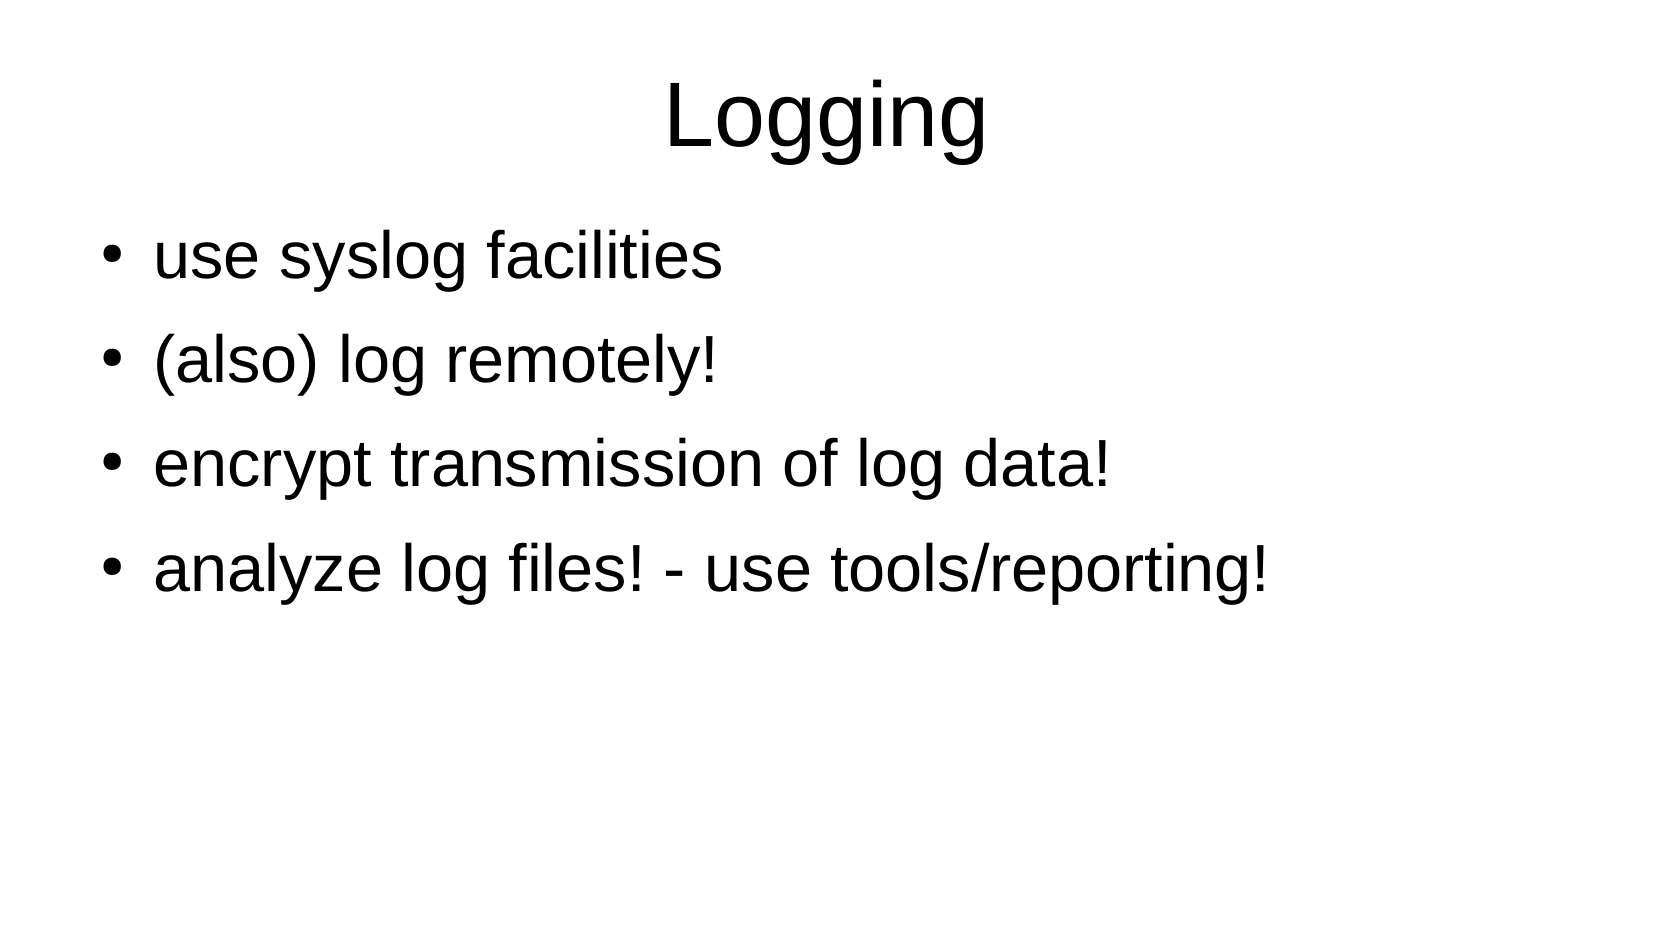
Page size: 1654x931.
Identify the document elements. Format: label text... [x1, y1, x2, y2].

list use syslog facilities (also) log remotely! encrypt transmission of log data! analyze log files! - use tools/reporting! [82, 217, 1571, 758]
title Logging [82, 37, 1571, 193]
